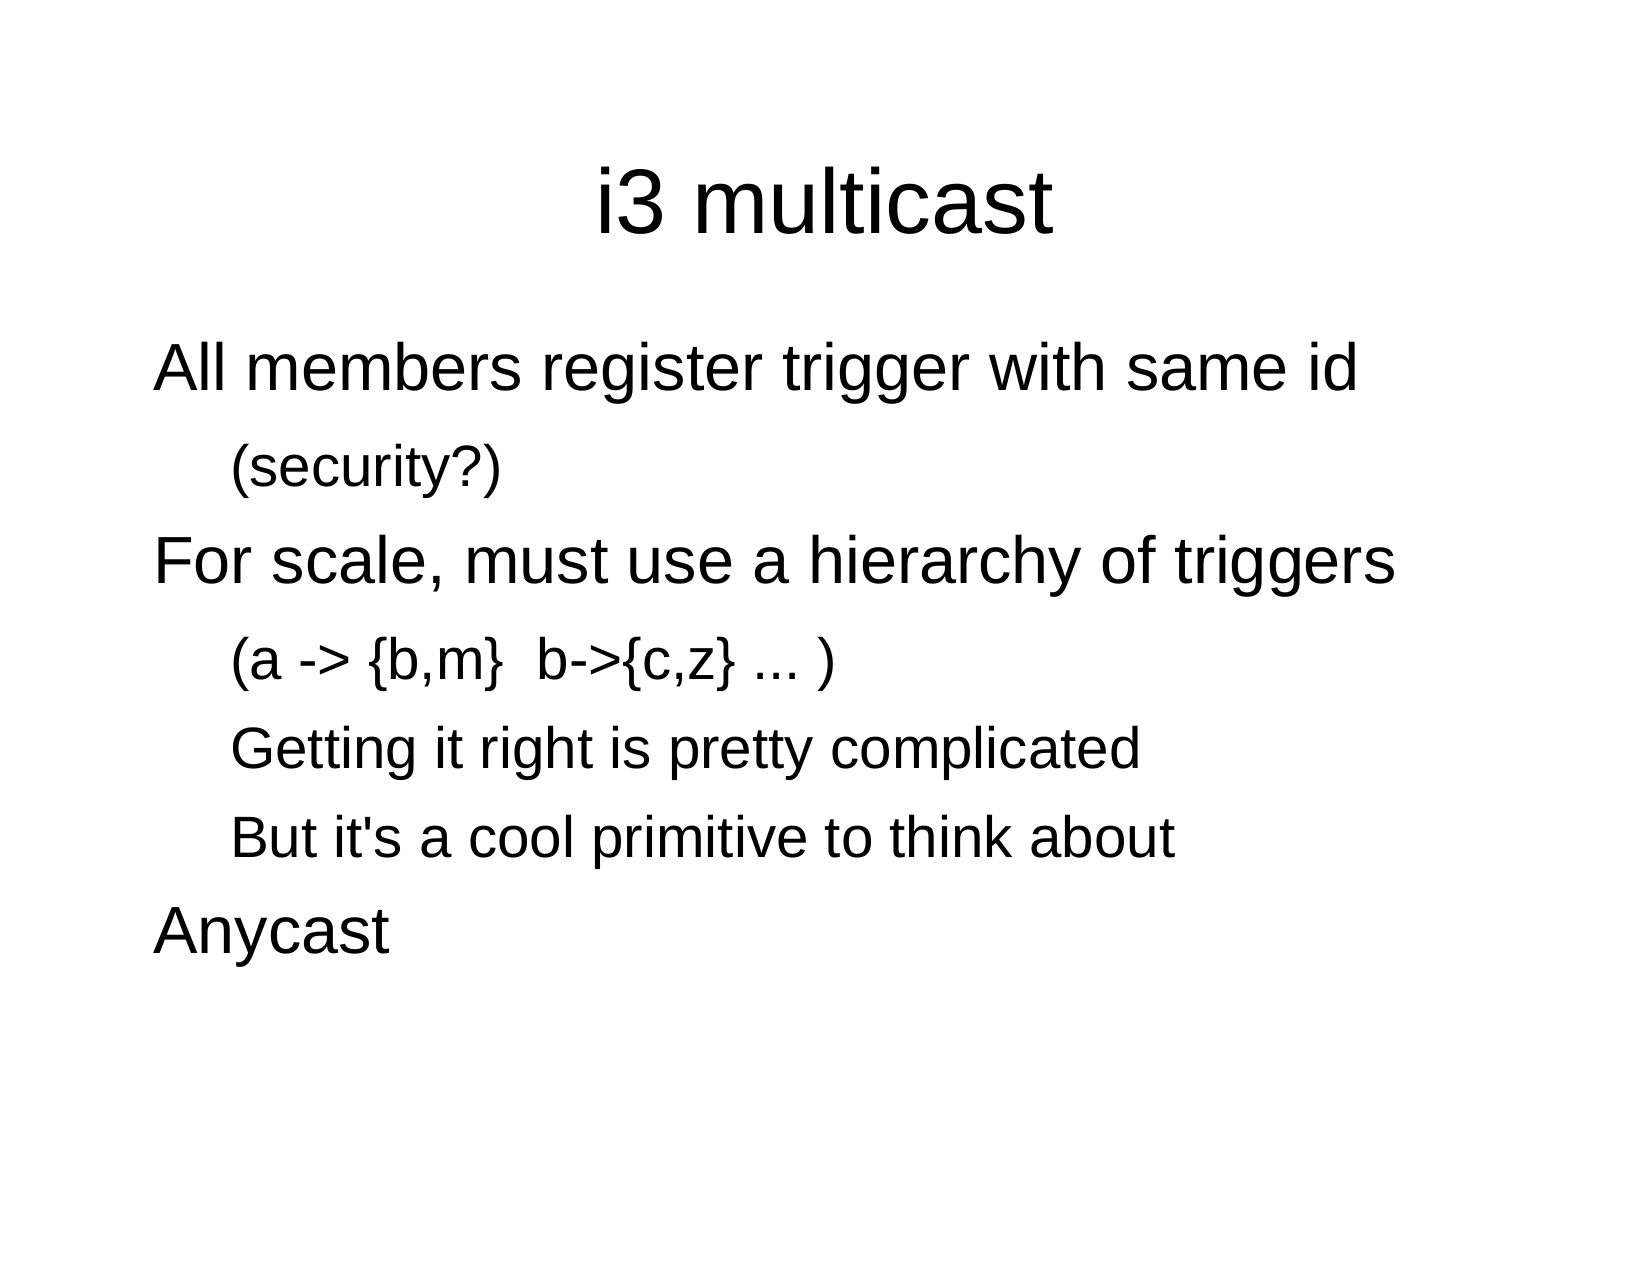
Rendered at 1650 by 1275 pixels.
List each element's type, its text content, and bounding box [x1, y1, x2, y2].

list All members register trigger with same id (security?) For scale, must use a hierarchy of triggers (a -> {b,m} b->{c,z} ... ) Getting it right is pretty complicated But it's a cool primitive to think about Anycast [135, 329, 1515, 1079]
title i3 multicast [135, 112, 1515, 291]
